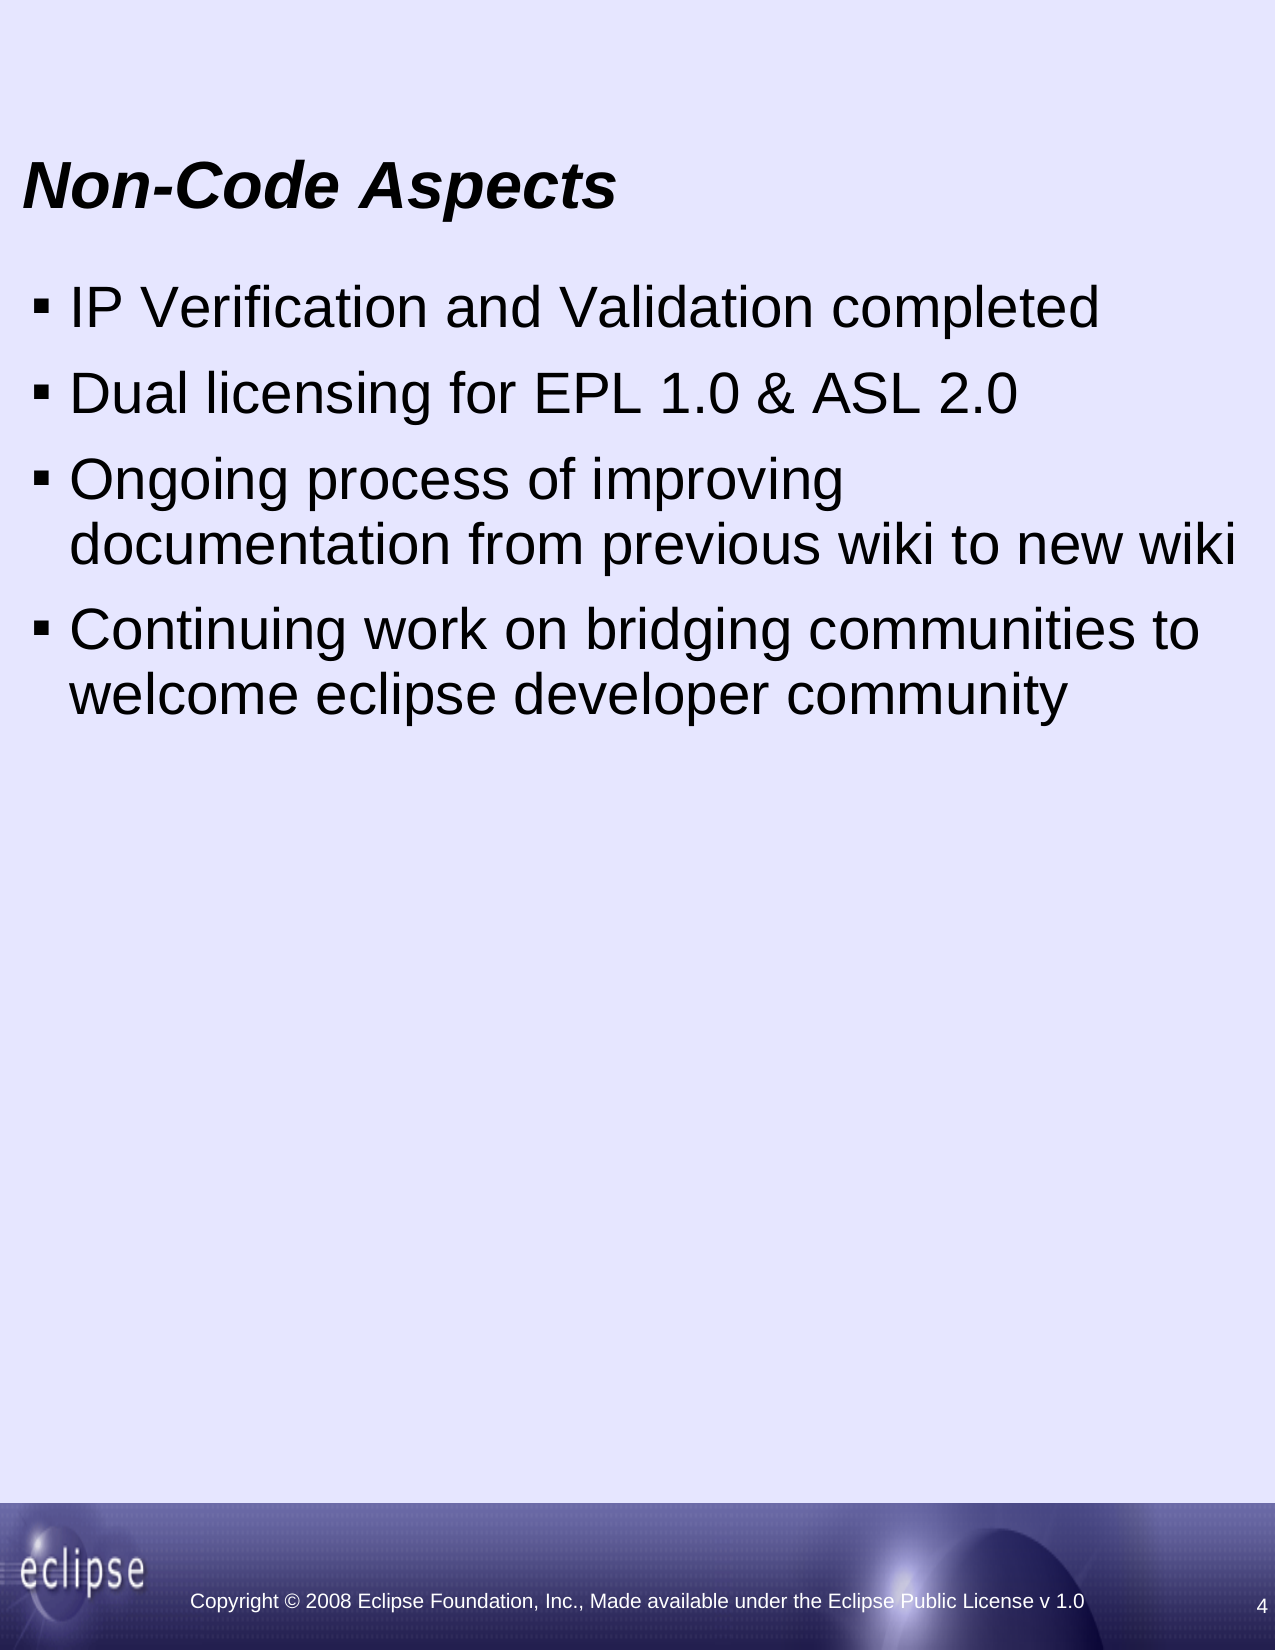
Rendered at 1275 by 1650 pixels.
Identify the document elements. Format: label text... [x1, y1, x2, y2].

picture [0, 1503, 1275, 1650]
title Non-Code Aspects [22, 123, 1253, 252]
list IP Verification and Validation completed Dual licensing for EPL 1.0 & ASL 2.0 Ongoing process of improving documentation from previous wiki to new wiki Continuing work on bridging communities to welcome eclipse developer community [31, 274, 1244, 1497]
